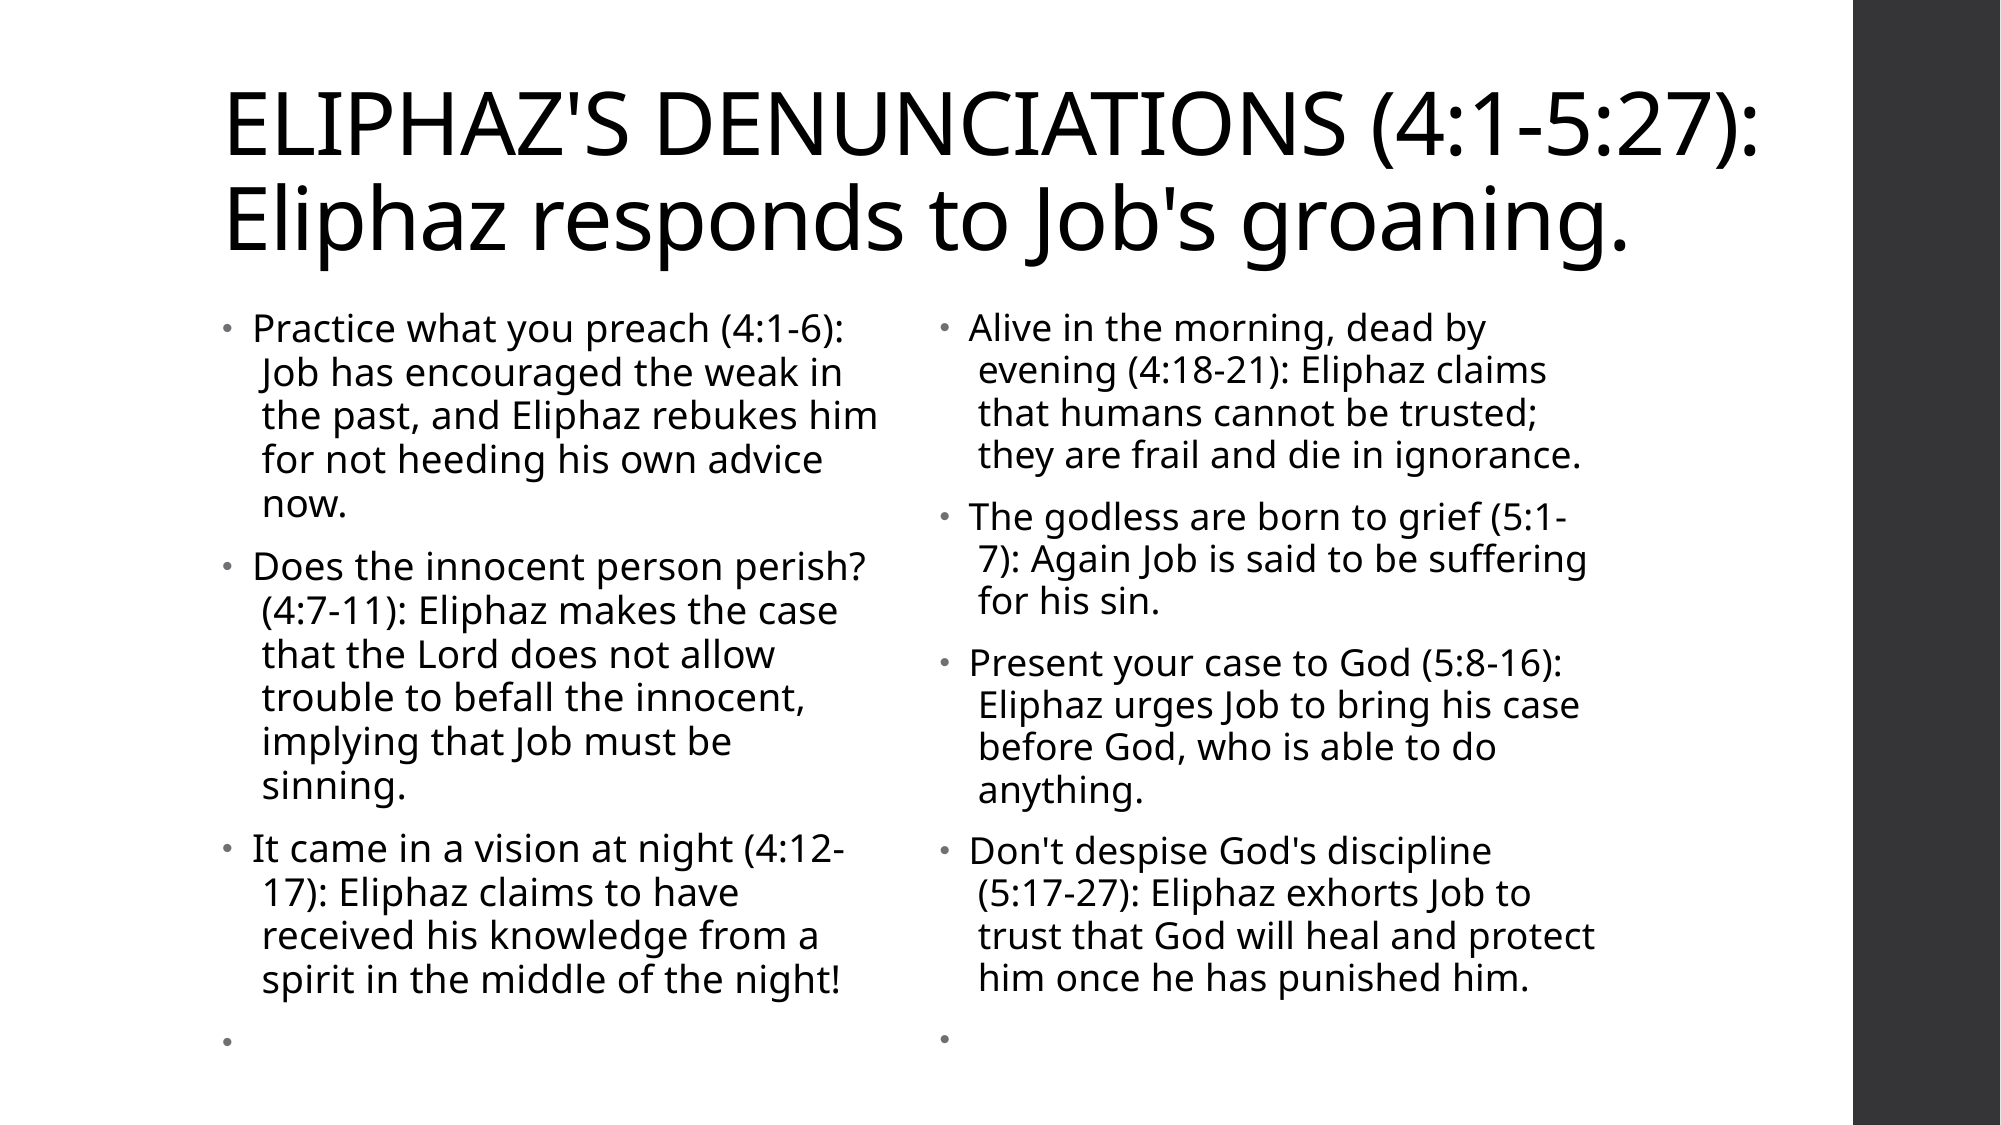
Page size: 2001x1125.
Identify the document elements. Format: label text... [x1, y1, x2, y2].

list Practice what you preach (4:1-6): Job has encouraged the weak in the past, and Eliphaz rebukes him for not heeding his own advice now. Does the innocent person perish? (4:7-11): Eliphaz makes the case that the Lord does not allow trouble to befall the innocent, implying that Job must be sinning. It came in a vision at night (4:12-17): Eliphaz claims to have received his knowledge from a spirit in the middle of the night! [207, 299, 900, 1014]
title ELIPHAZ'S DENUNCIATIONS (4:1-5:27): Eliphaz responds to Job's groaning. [206, 60, 1797, 278]
list Alive in the morning, dead by evening (4:18-21): Eliphaz claims that humans cannot be trusted; they are frail and die in ignorance. The godless are born to grief (5:1-7): Again Job is said to be suffering for his sin. Present your case to God (5:8-16): Eliphaz urges Job to bring his case before God, who is able to do anything. Don't despise God's discipline (5:17-27): Eliphaz exhorts Job to trust that God will heal and protect him once he has punished him. [924, 299, 1617, 1014]
